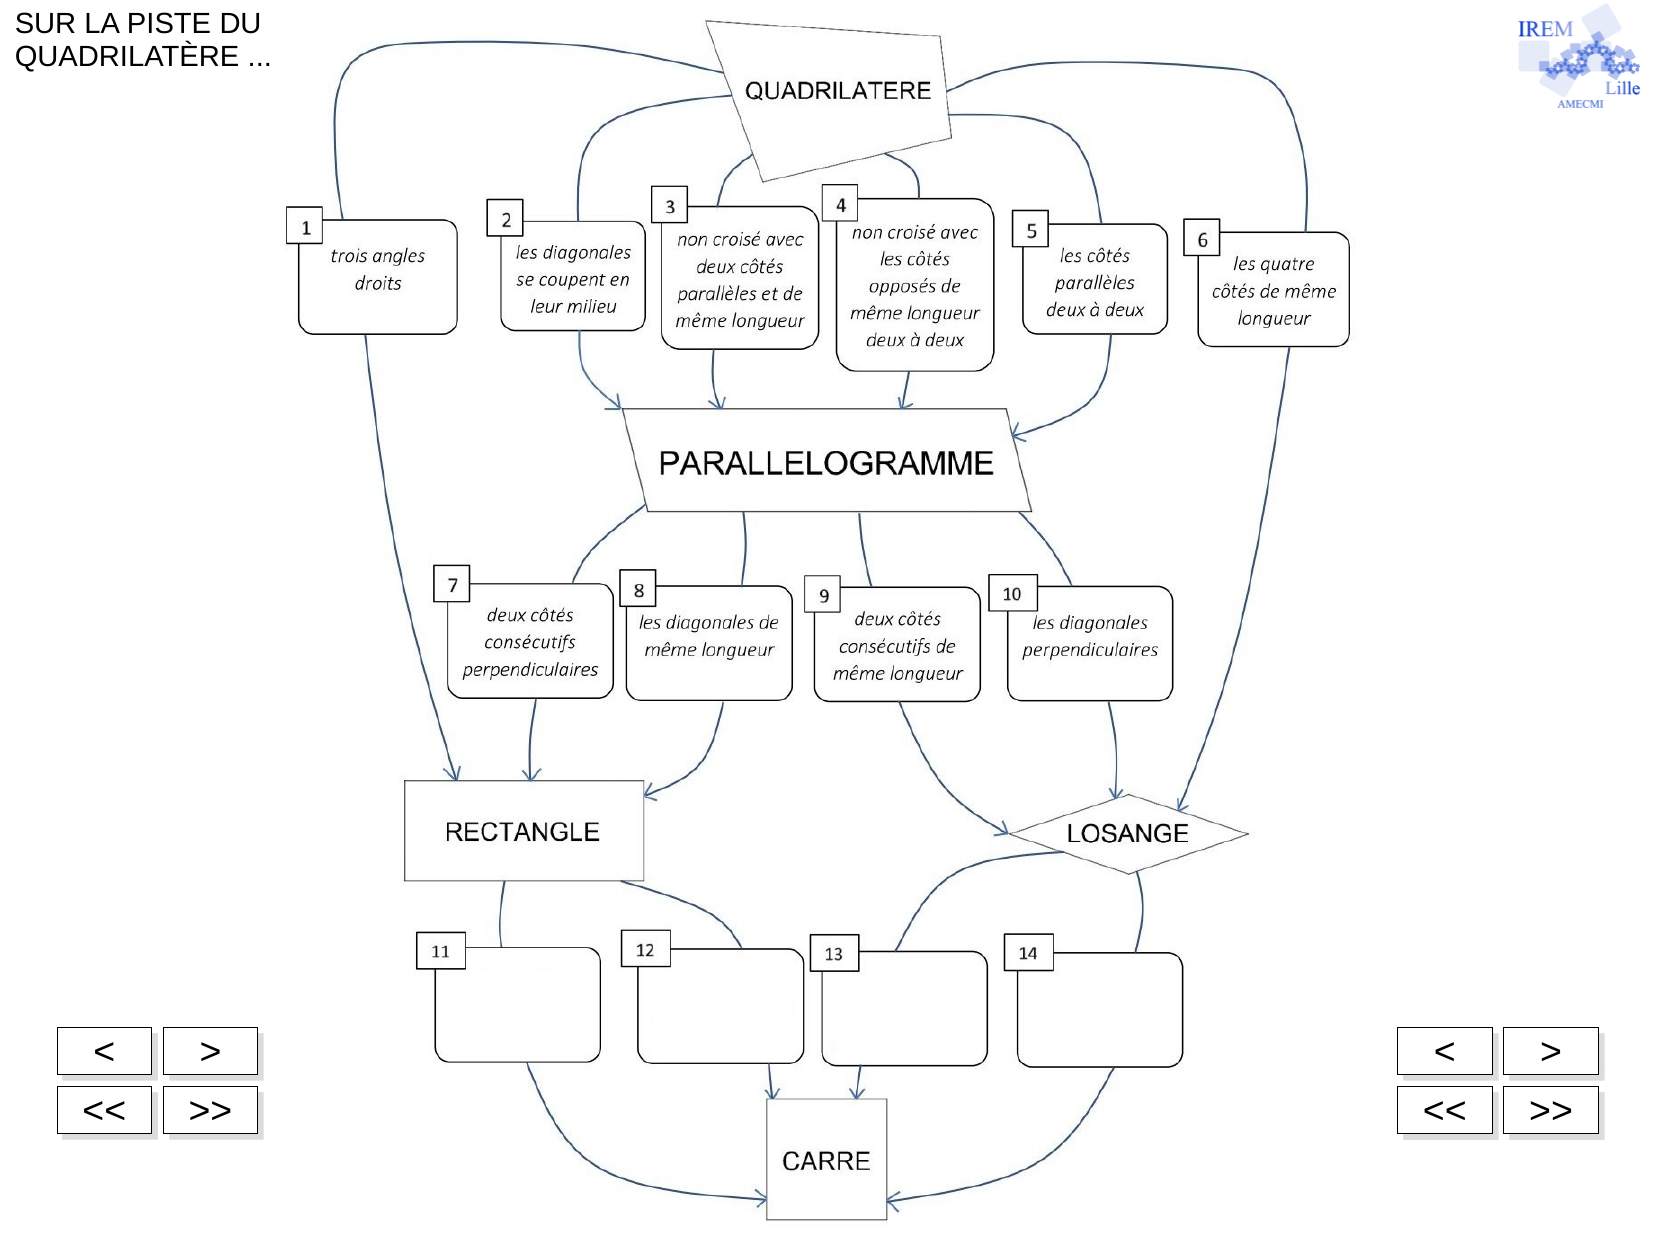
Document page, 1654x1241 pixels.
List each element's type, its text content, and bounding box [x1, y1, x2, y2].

text_box SUR LA PISTE DU QUADRILATÈRE ... [0, 0, 302, 88]
text_box << [1397, 1086, 1493, 1134]
text_box >> [163, 1086, 258, 1134]
text_box >> [1503, 1086, 1599, 1134]
text_box << [57, 1086, 152, 1134]
picture [1503, 0, 1654, 112]
picture [269, 0, 1384, 1241]
text_box < [57, 1027, 152, 1075]
text_box > [1503, 1027, 1599, 1075]
text_box > [163, 1027, 258, 1075]
text_box < [1397, 1027, 1493, 1075]
